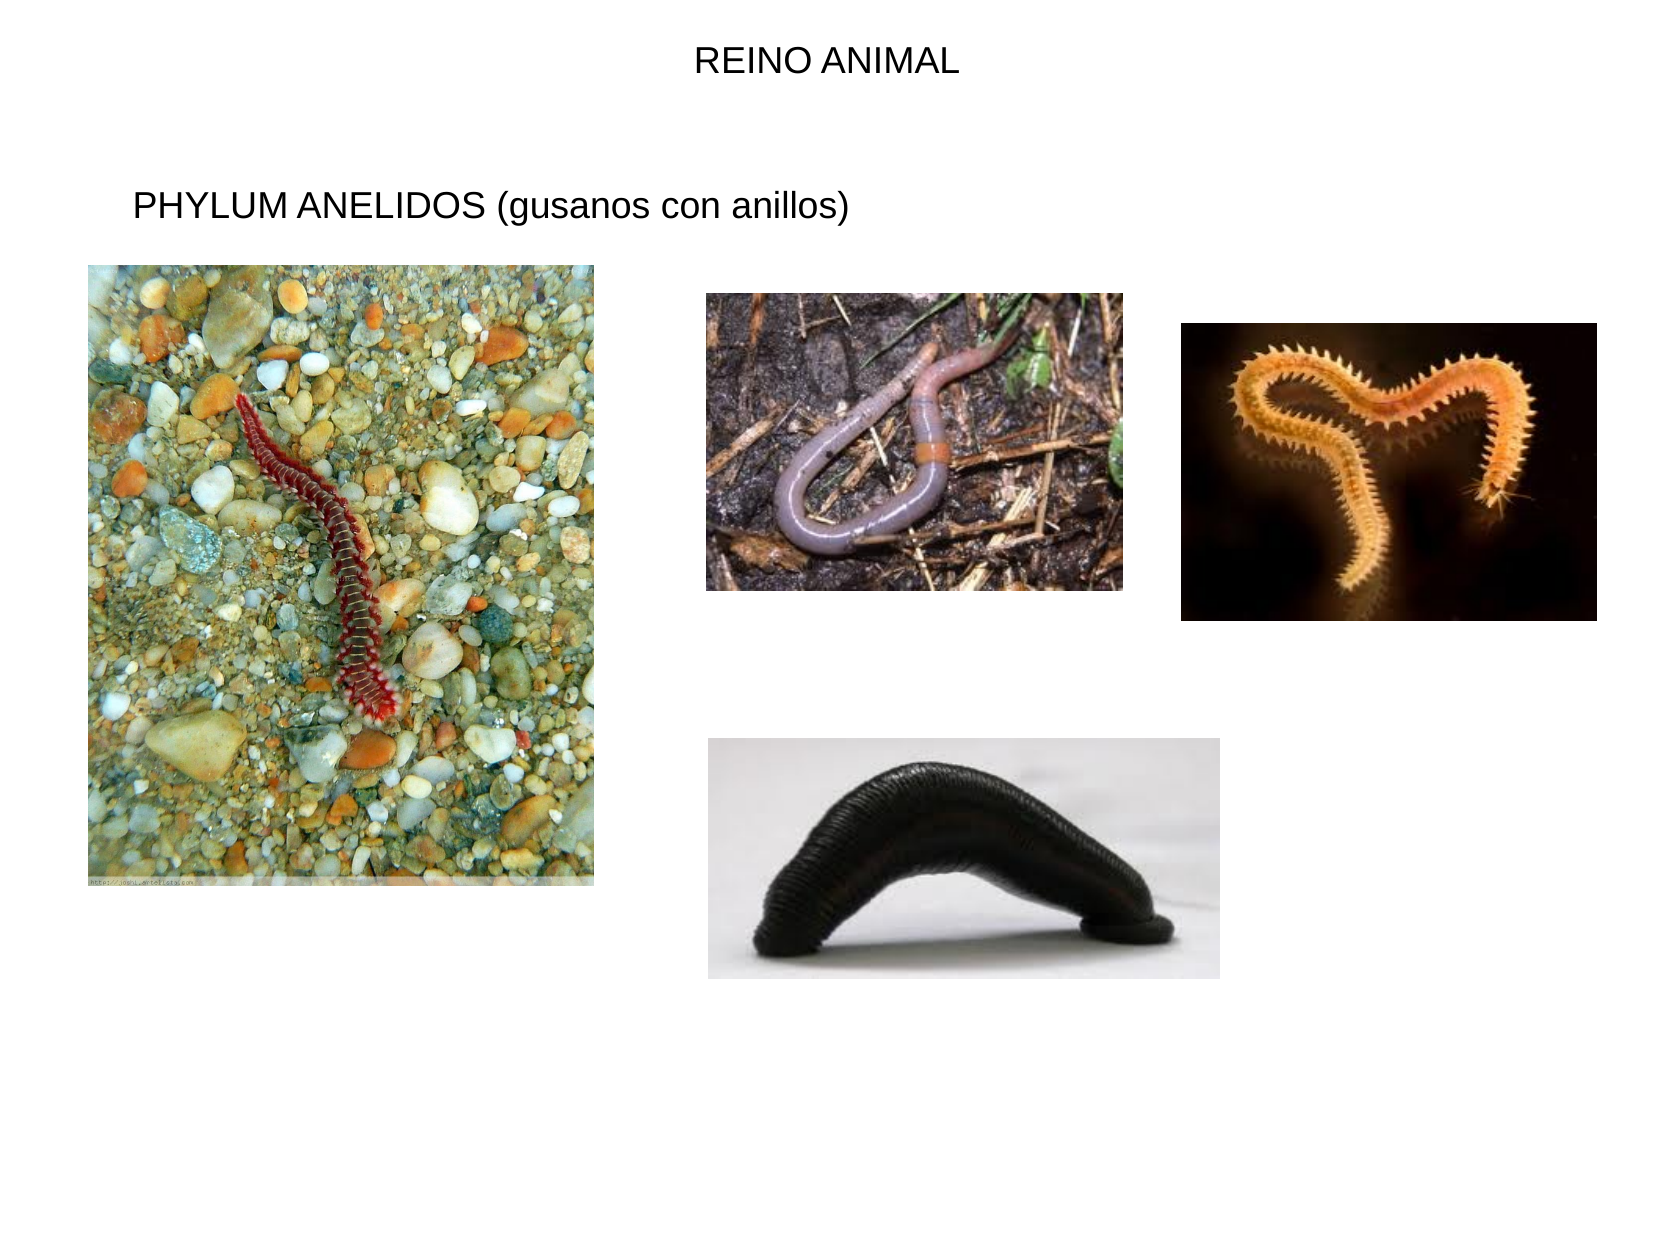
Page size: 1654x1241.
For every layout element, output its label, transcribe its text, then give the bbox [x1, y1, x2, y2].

text_box PHYLUM ANELIDOS (gusanos con anillos) [117, 177, 866, 235]
picture [708, 738, 1220, 979]
picture [88, 265, 594, 886]
picture [1181, 323, 1597, 621]
picture [706, 293, 1123, 591]
text_box REINO ANIMAL [679, 31, 976, 89]
